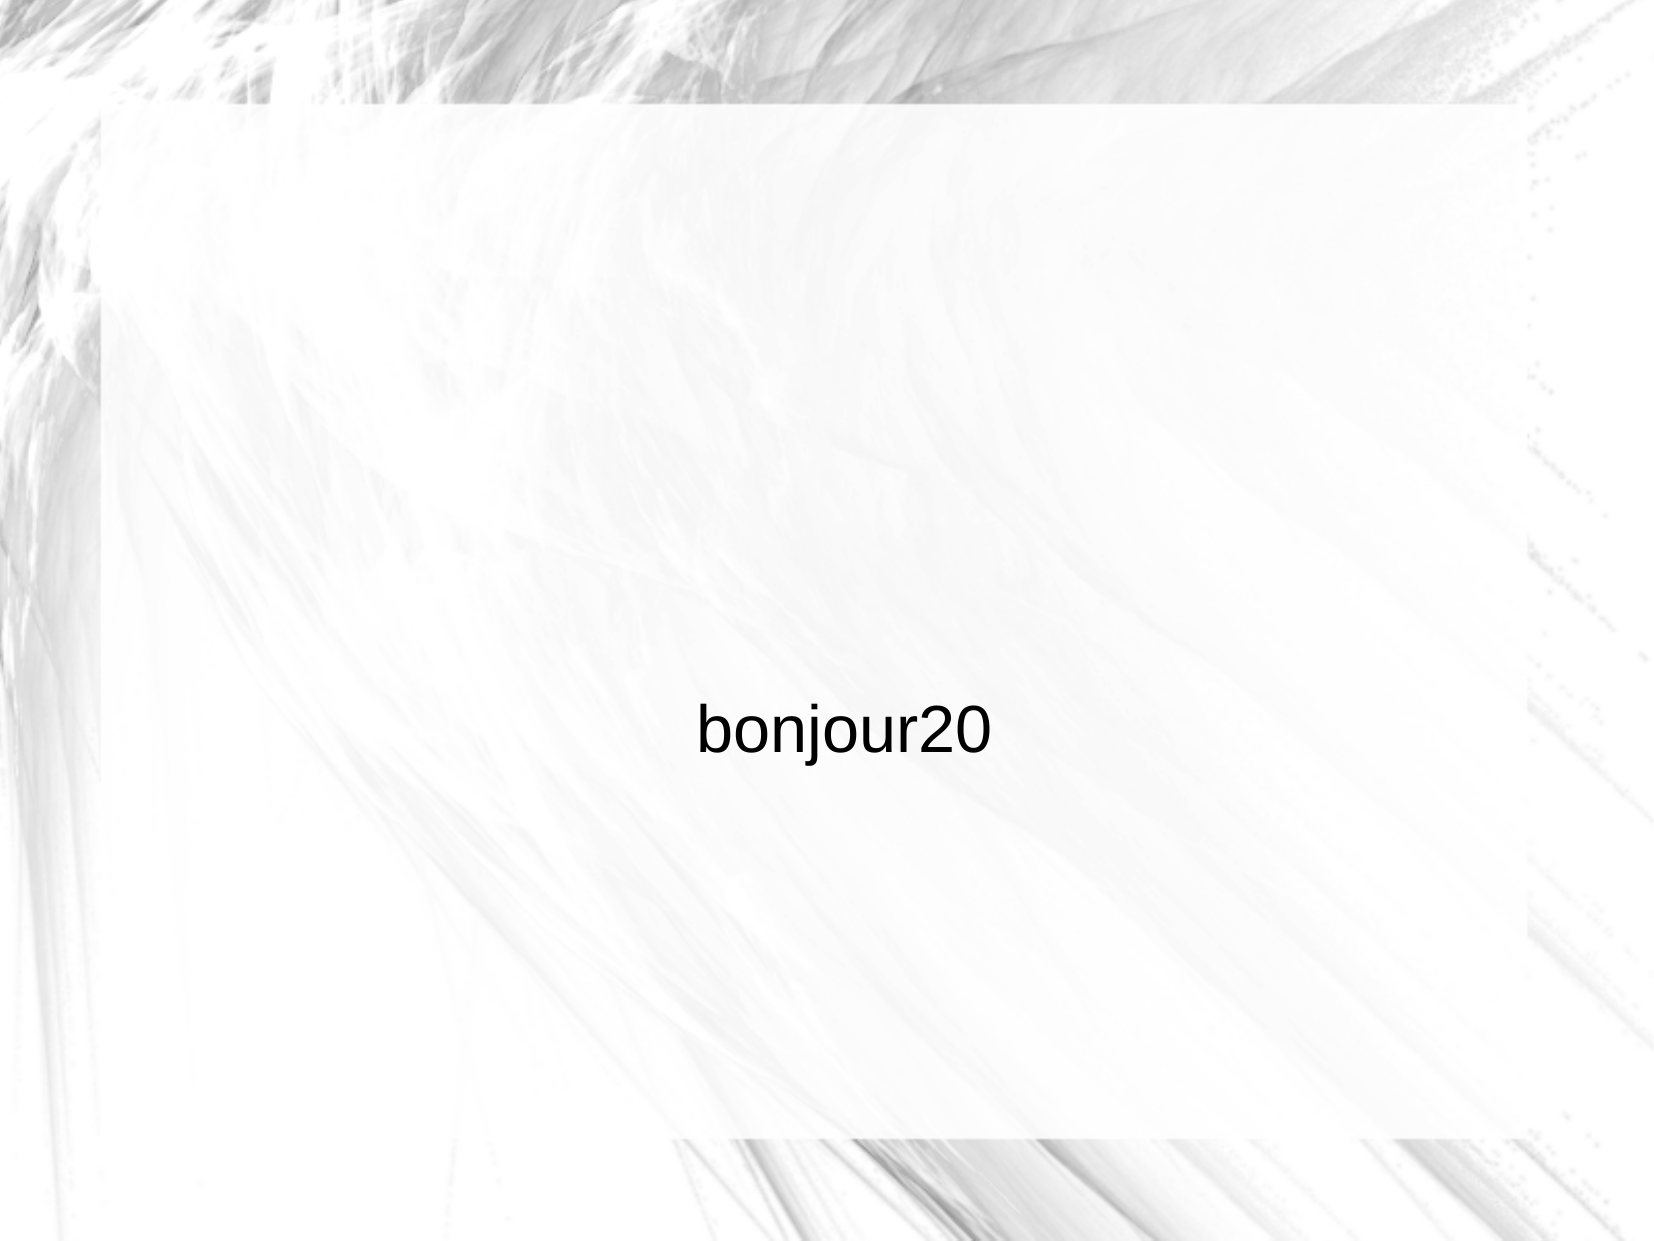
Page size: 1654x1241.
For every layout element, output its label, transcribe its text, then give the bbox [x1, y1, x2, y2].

picture [0, 0, 1654, 1241]
subtitle bonjour20 [118, 319, 1571, 1139]
